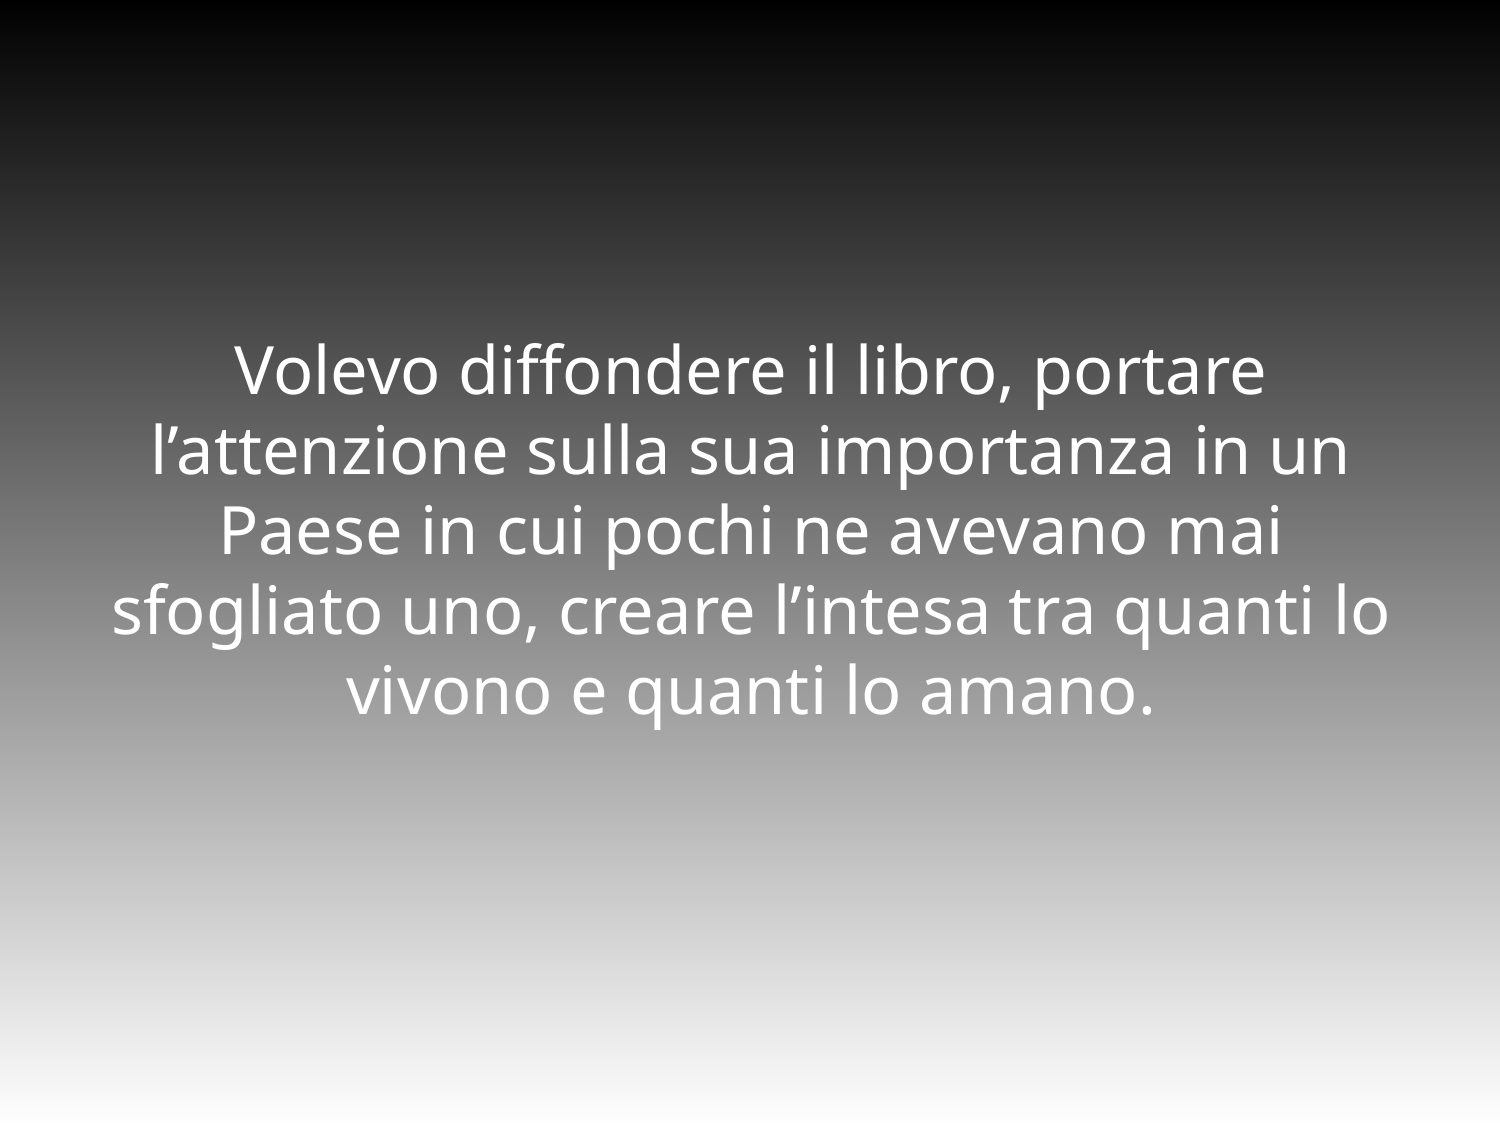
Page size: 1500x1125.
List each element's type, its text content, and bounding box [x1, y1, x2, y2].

list Volevo diffondere il libro, portare l’attenzione sulla sua importanza in un Paese in cui pochi ne avevano mai sfogliato uno, creare l’intesa tra quanti lo vivono e quanti lo amano. [76, 101, 1427, 1083]
